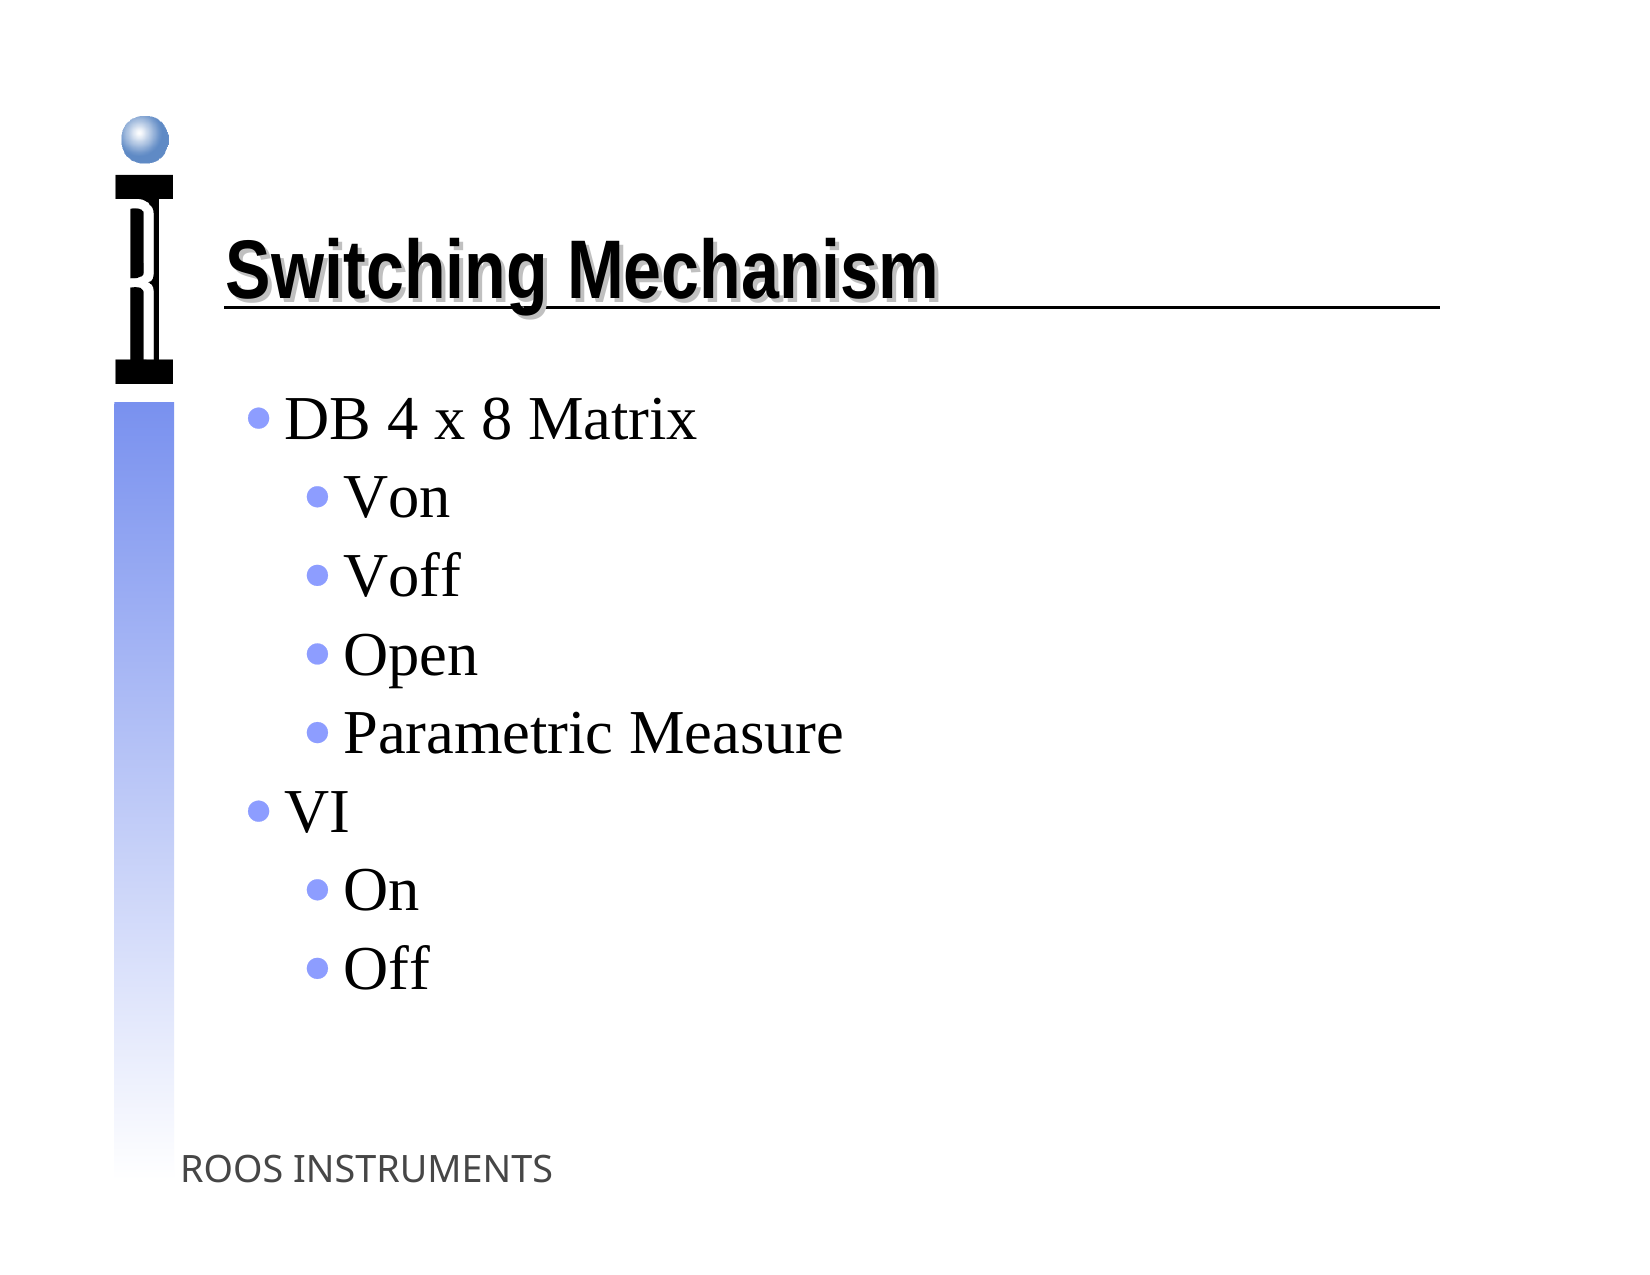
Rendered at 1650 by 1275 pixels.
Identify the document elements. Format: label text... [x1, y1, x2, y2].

text_box Switching Mechanism [225, 133, 1447, 318]
text_box DB 4 x 8 Matrix Von Voff Open Parametric Measure VI On Off [232, 383, 1456, 1009]
